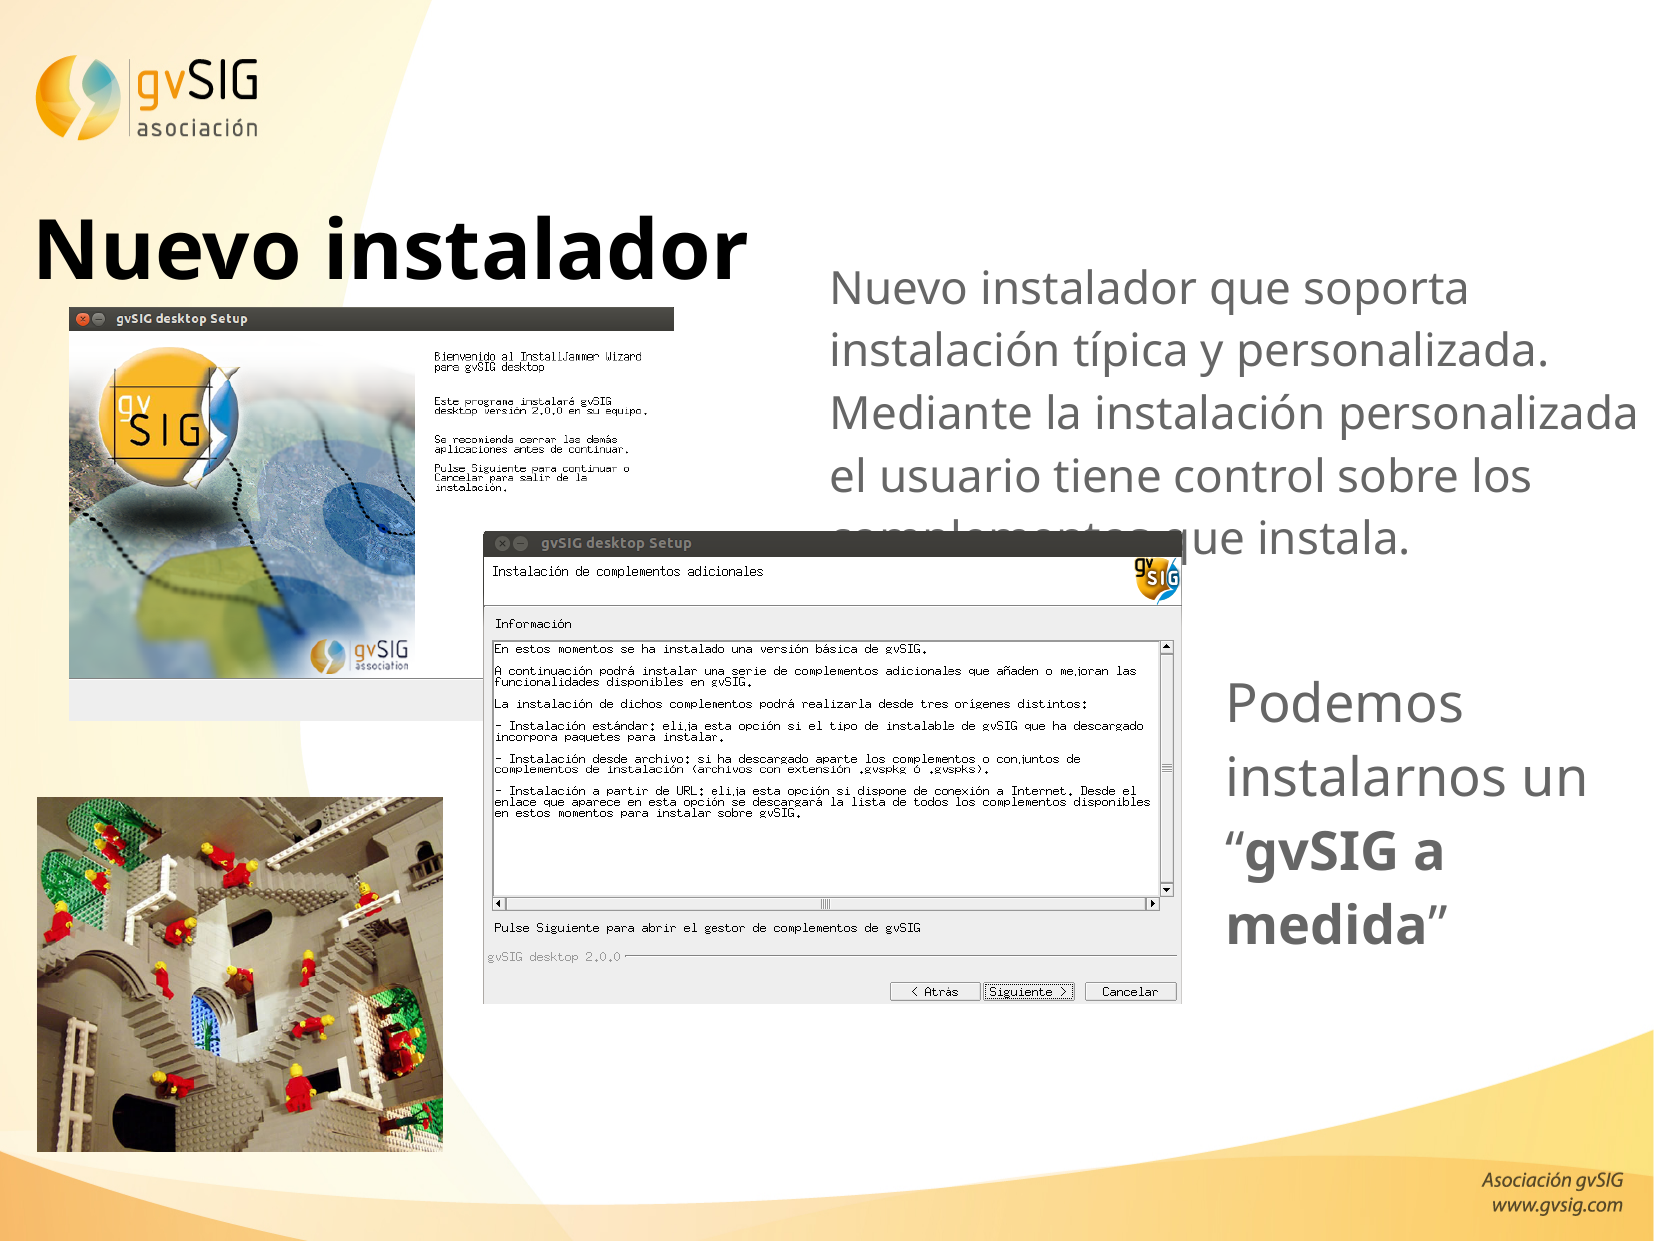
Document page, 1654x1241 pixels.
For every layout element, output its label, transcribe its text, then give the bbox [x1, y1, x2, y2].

text_box Nuevo instalador que soporta instalación típica y personalizada. Mediante la instalación personalizada el usuario tiene control sobre los complementos que instala. [814, 248, 1654, 624]
picture [1321, 920, 1333, 938]
picture [0, 0, 1654, 1241]
picture [1406, 930, 1416, 939]
picture [1289, 920, 1300, 926]
text_box Nuevo instalador [32, 200, 1300, 295]
text_box Podemos instalarnos un “gvSIG a medida” [1210, 657, 1654, 918]
picture [1372, 920, 1384, 938]
